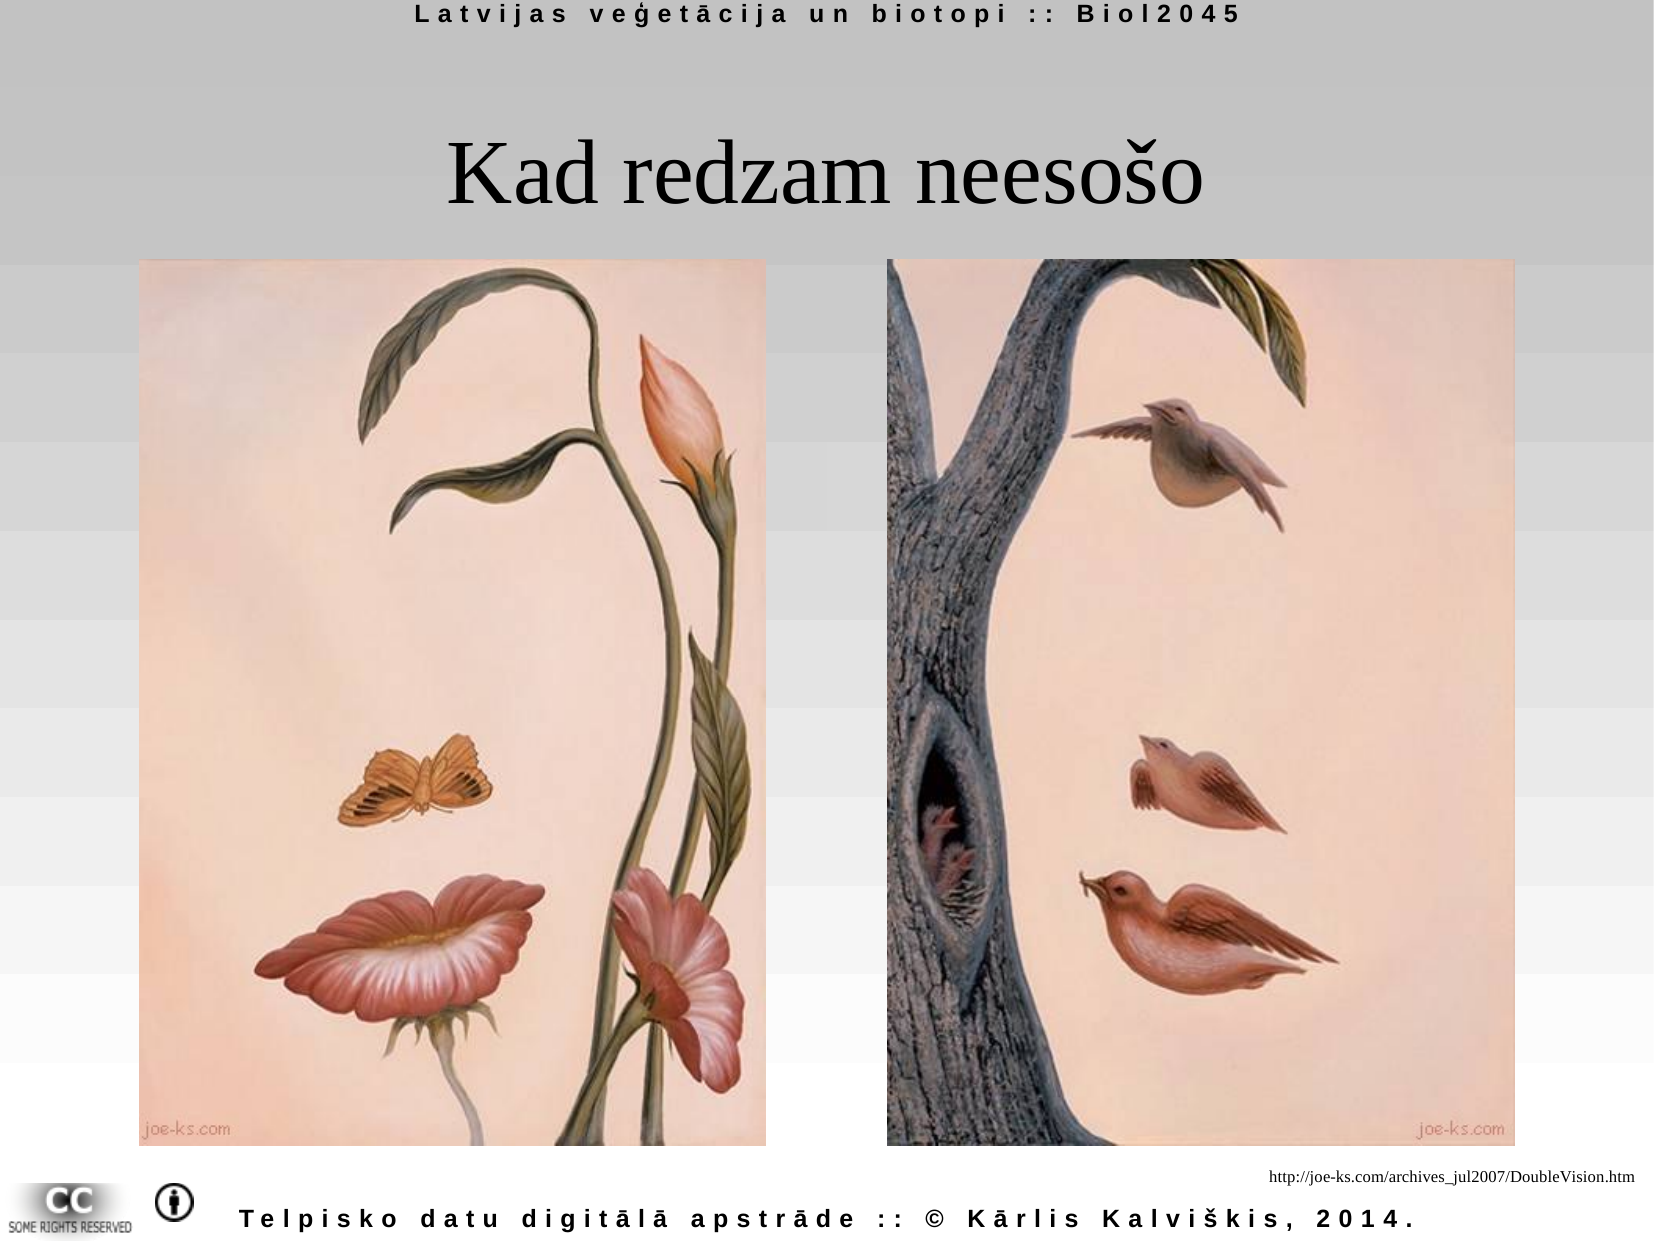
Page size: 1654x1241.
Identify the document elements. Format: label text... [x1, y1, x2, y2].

text_box http://joe-ks.com/archives_jul2007/DoubleVision.htm [1271, 1166, 1636, 1186]
title Kad redzam neesošo [29, 49, 1625, 296]
picture [0, 0, 1654, 1241]
